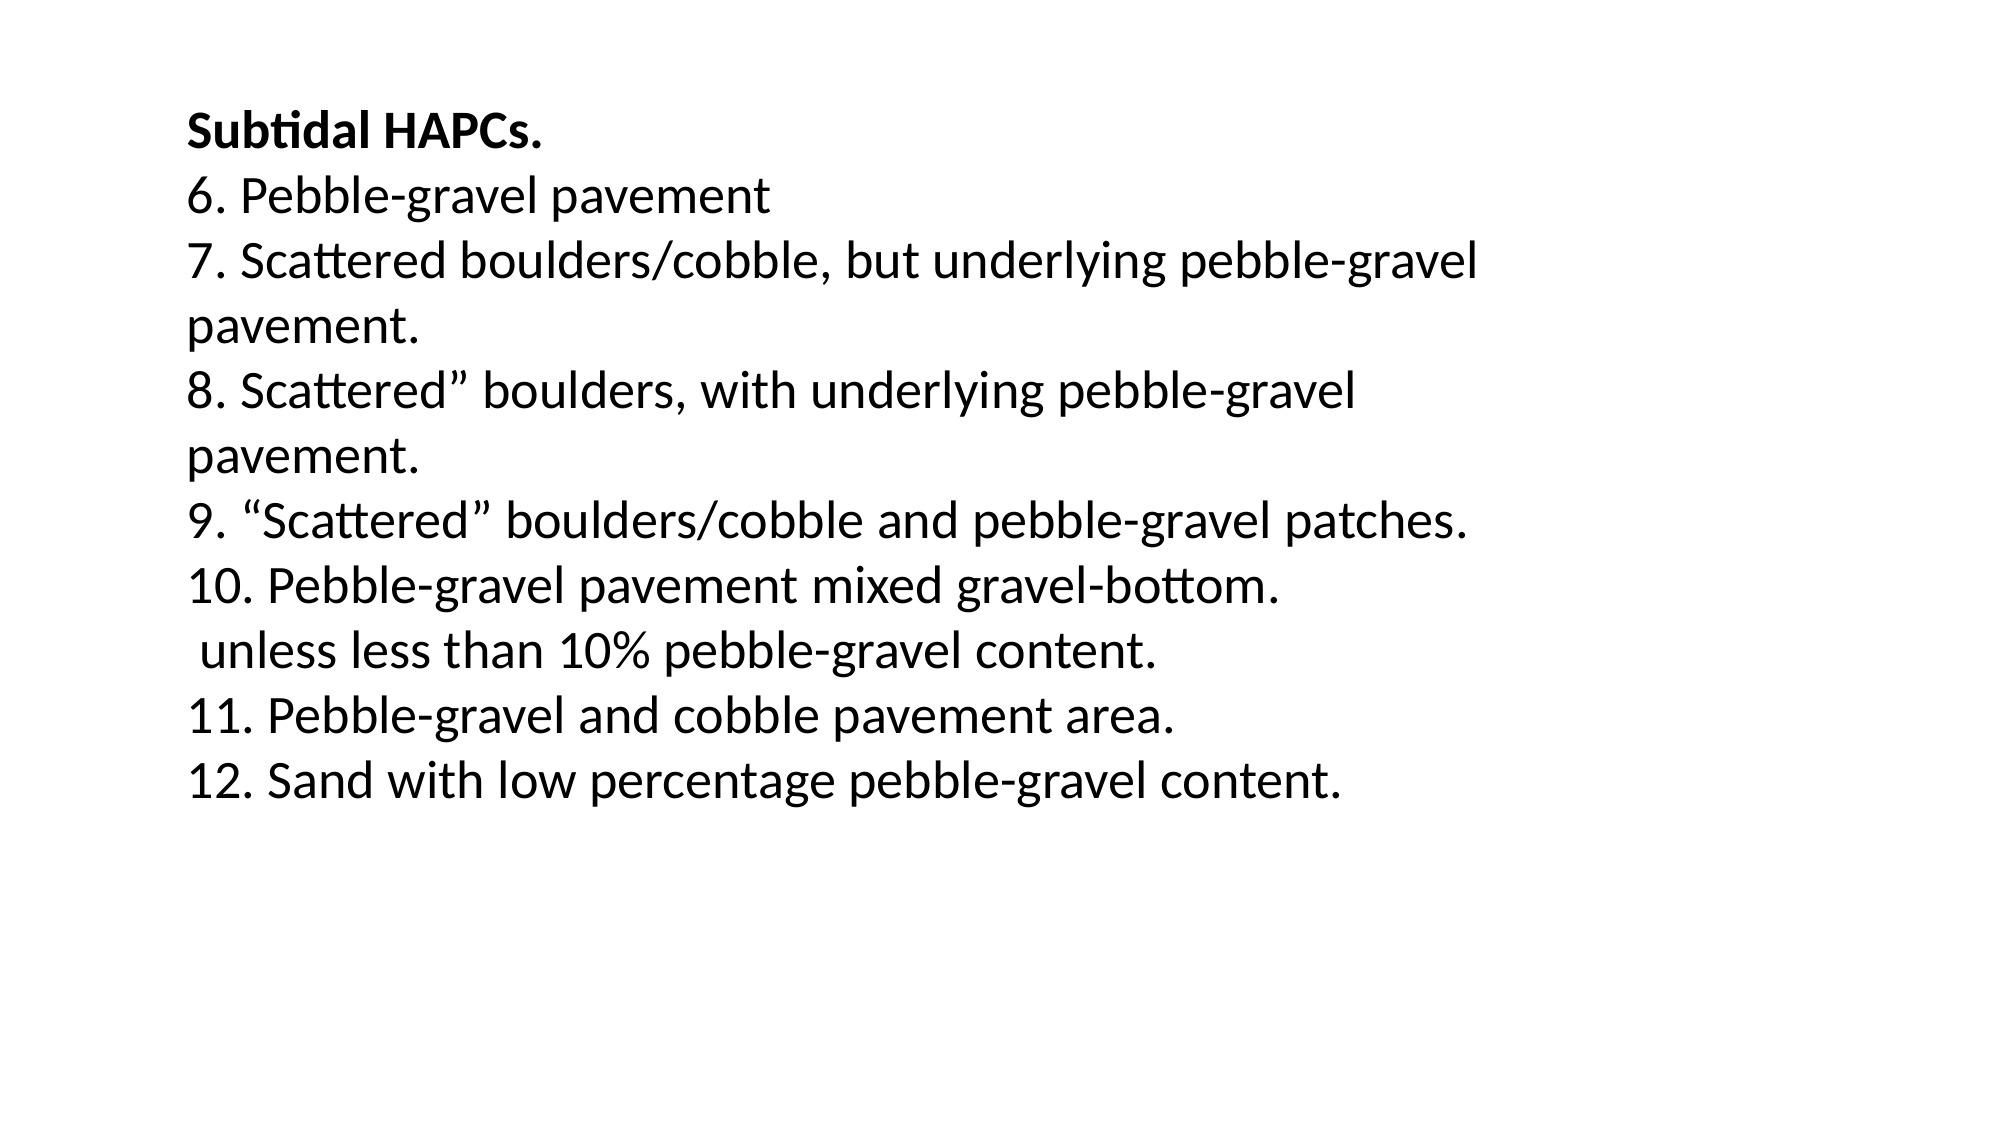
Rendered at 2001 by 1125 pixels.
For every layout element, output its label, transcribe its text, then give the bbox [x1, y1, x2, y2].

text_box Subtidal HAPCs. 6. Pebble-gravel pavement 7. Scattered boulders/cobble, but underlying pebble-gravel pavement. 8. Scattered” boulders, with underlying pebble-gravel pavement. 9. “Scattered” boulders/cobble and pebble-gravel patches. 10. Pebble-gravel pavement mixed gravel-bottom. unless less than 10% pebble-gravel content. 11. Pebble-gravel and cobble pavement area. 12. Sand with low percentage pebble-gravel content. [171, 87, 1572, 907]
